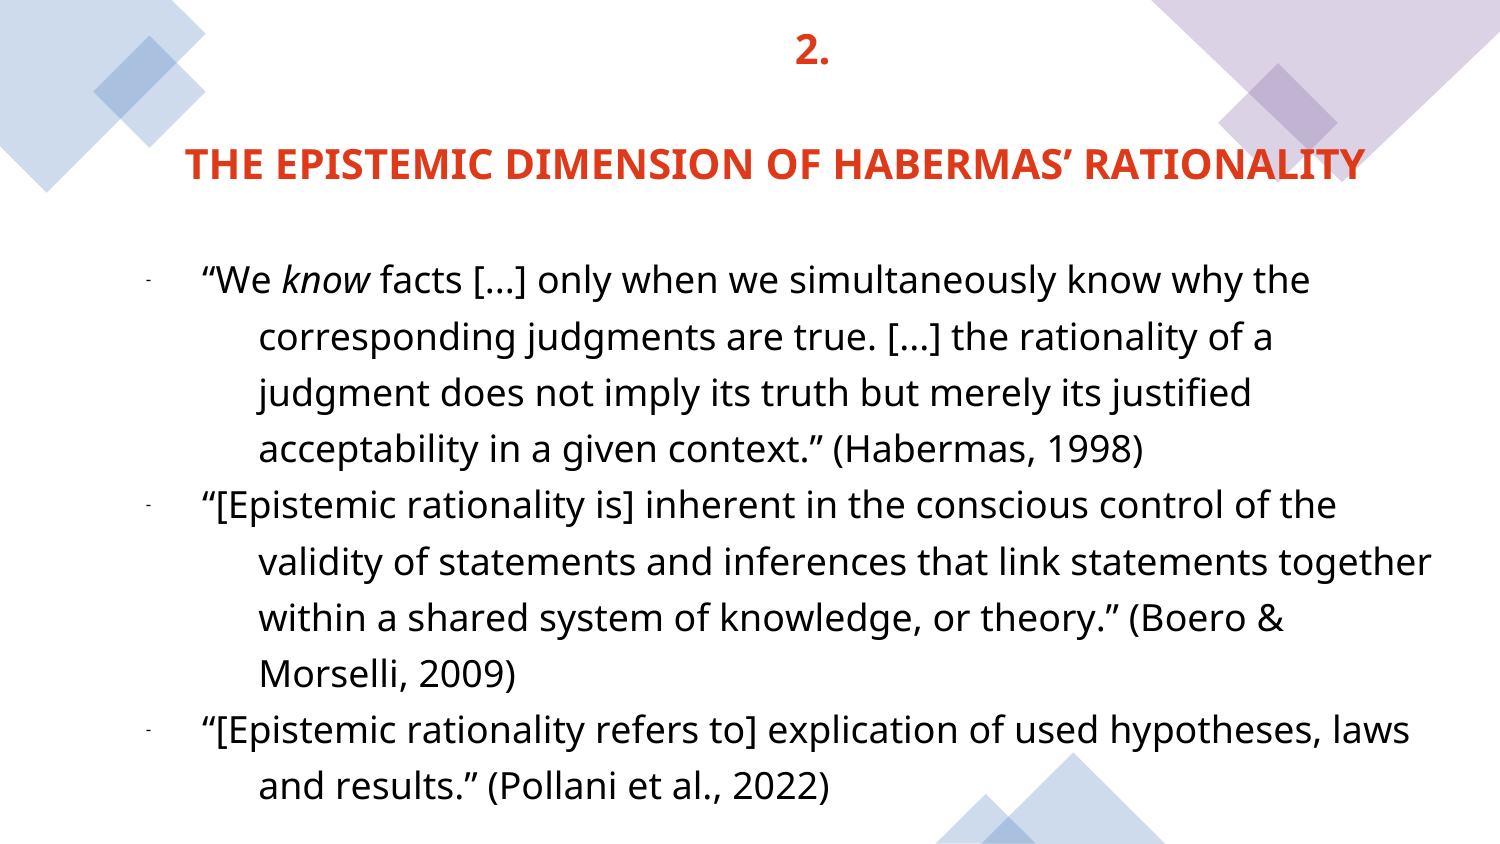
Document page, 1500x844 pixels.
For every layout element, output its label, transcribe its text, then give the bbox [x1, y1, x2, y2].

text_box 2. THE EPISTEMIC DIMENSION OF HABERMAS’ RATIONALITY “We know facts [...] only when we simultaneously know why the corresponding judgments are true. [...] the rationality of a judgment does not imply its truth but merely its justified acceptability in a given context.” (Habermas, 1998) “[Epistemic rationality is] inherent in the conscious control of the validity of statements and inferences that link statements together within a shared system of knowledge, or theory.” (Boero & Morselli, 2009) “[Epistemic rationality refers to] explication of used hypotheses, laws and results.” (Pollani et al., 2022) [93, 0, 1458, 763]
text_box [0, 0, 1500, 844]
